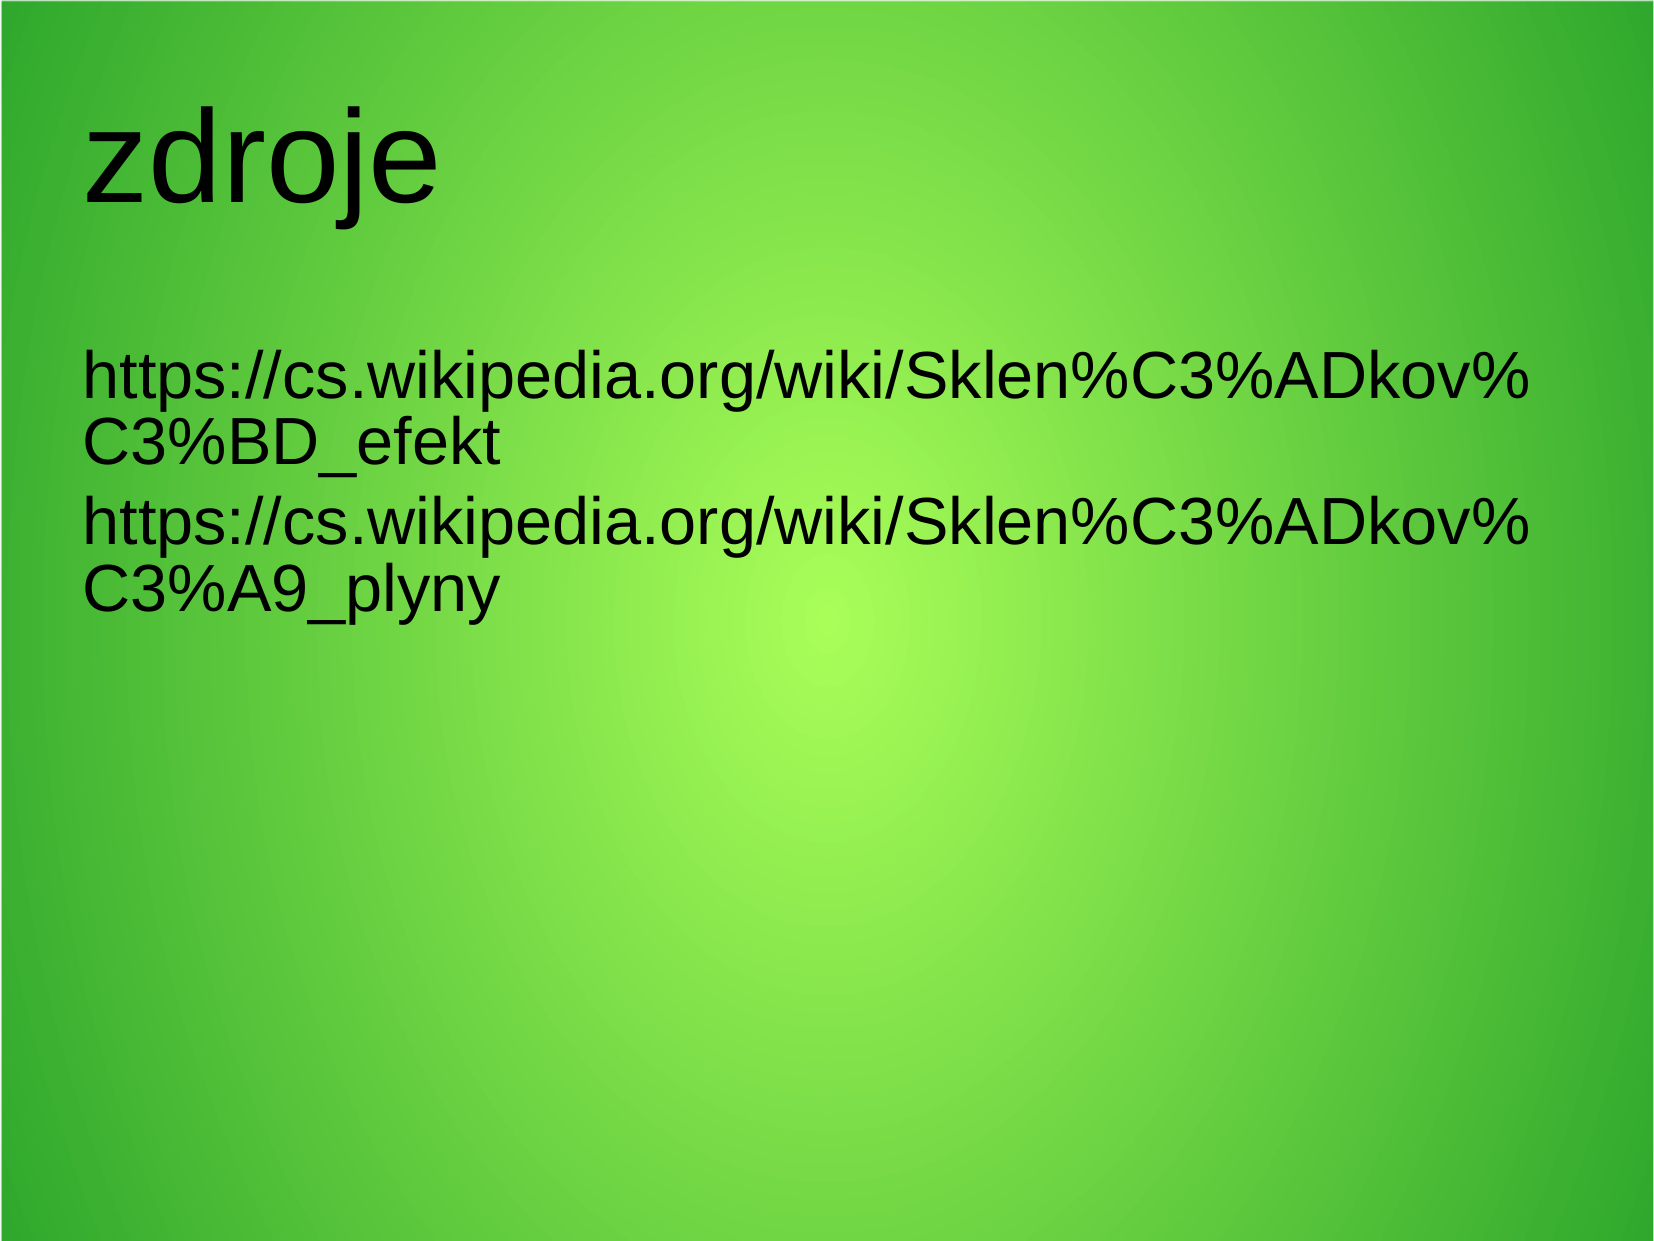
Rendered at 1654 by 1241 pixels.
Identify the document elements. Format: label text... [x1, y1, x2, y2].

text_box https://cs.wikipedia.org/wiki/Sklen%C3%ADkov%C3%BD_efekt https://cs.wikipedia.org/wiki/Sklen%C3%ADkov%C3%A9_plyny [82, 11, 1571, 732]
